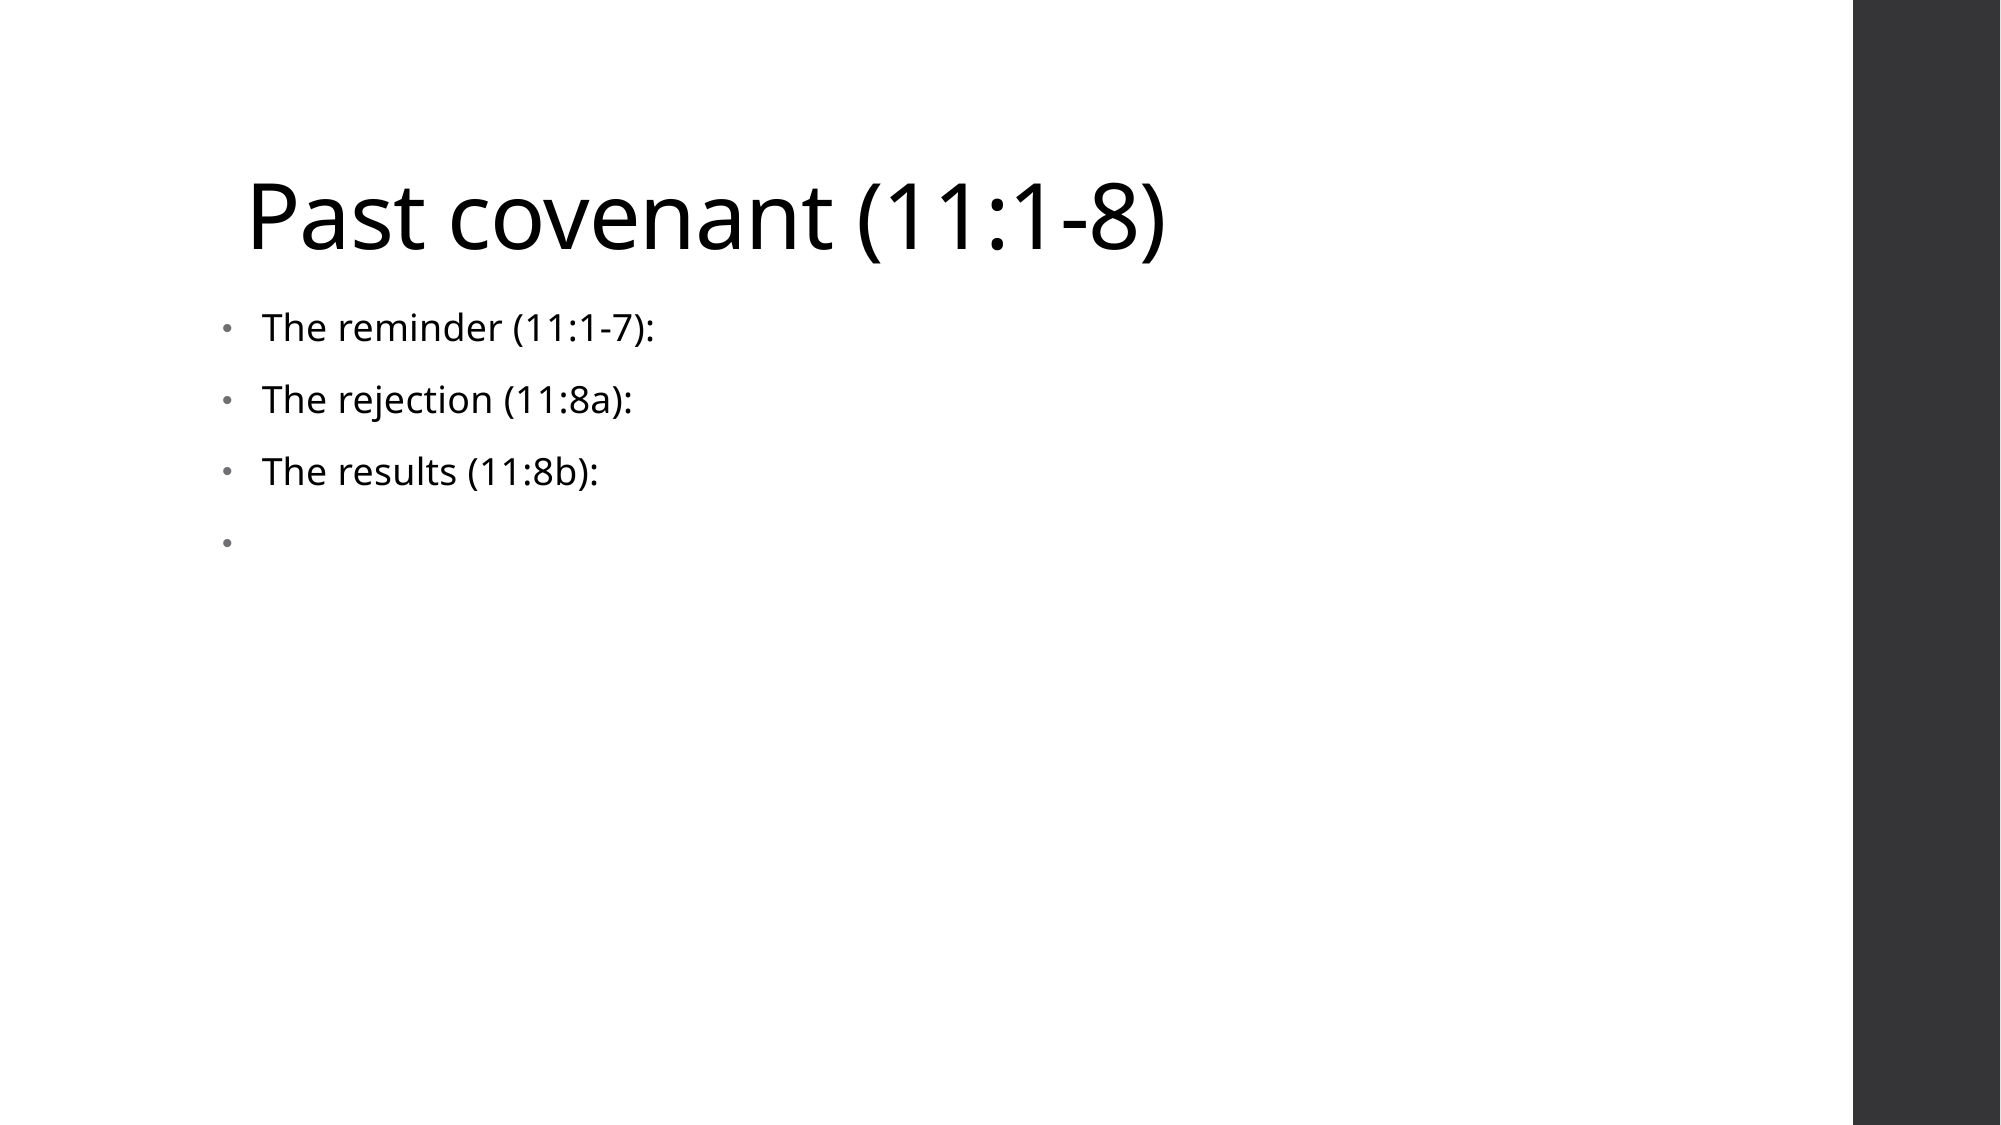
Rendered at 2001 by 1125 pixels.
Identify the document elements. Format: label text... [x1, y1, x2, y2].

list The reminder (11:1-7): The rejection (11:8a): The results (11:8b): [206, 299, 1617, 1014]
title Past covenant (11:1-8) [206, 60, 1797, 278]
